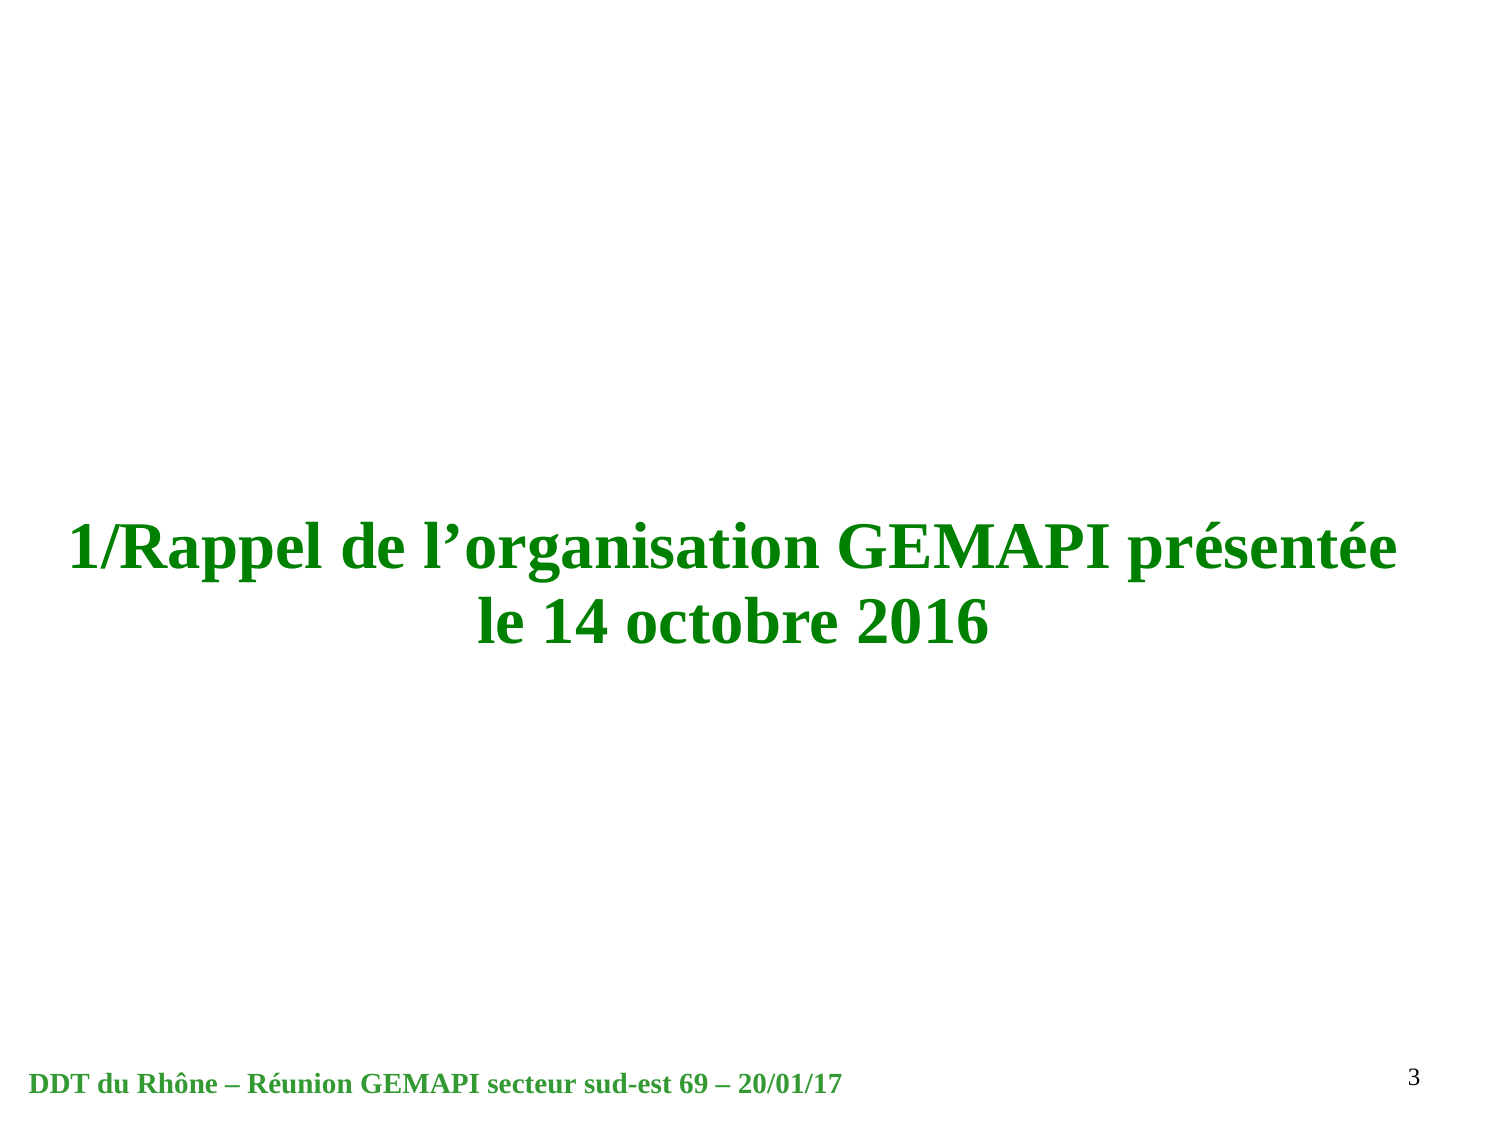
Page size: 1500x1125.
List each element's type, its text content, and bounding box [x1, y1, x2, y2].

title 1/Rappel de l’organisation GEMAPI présentée le 14 octobre 2016 [59, 432, 1409, 736]
